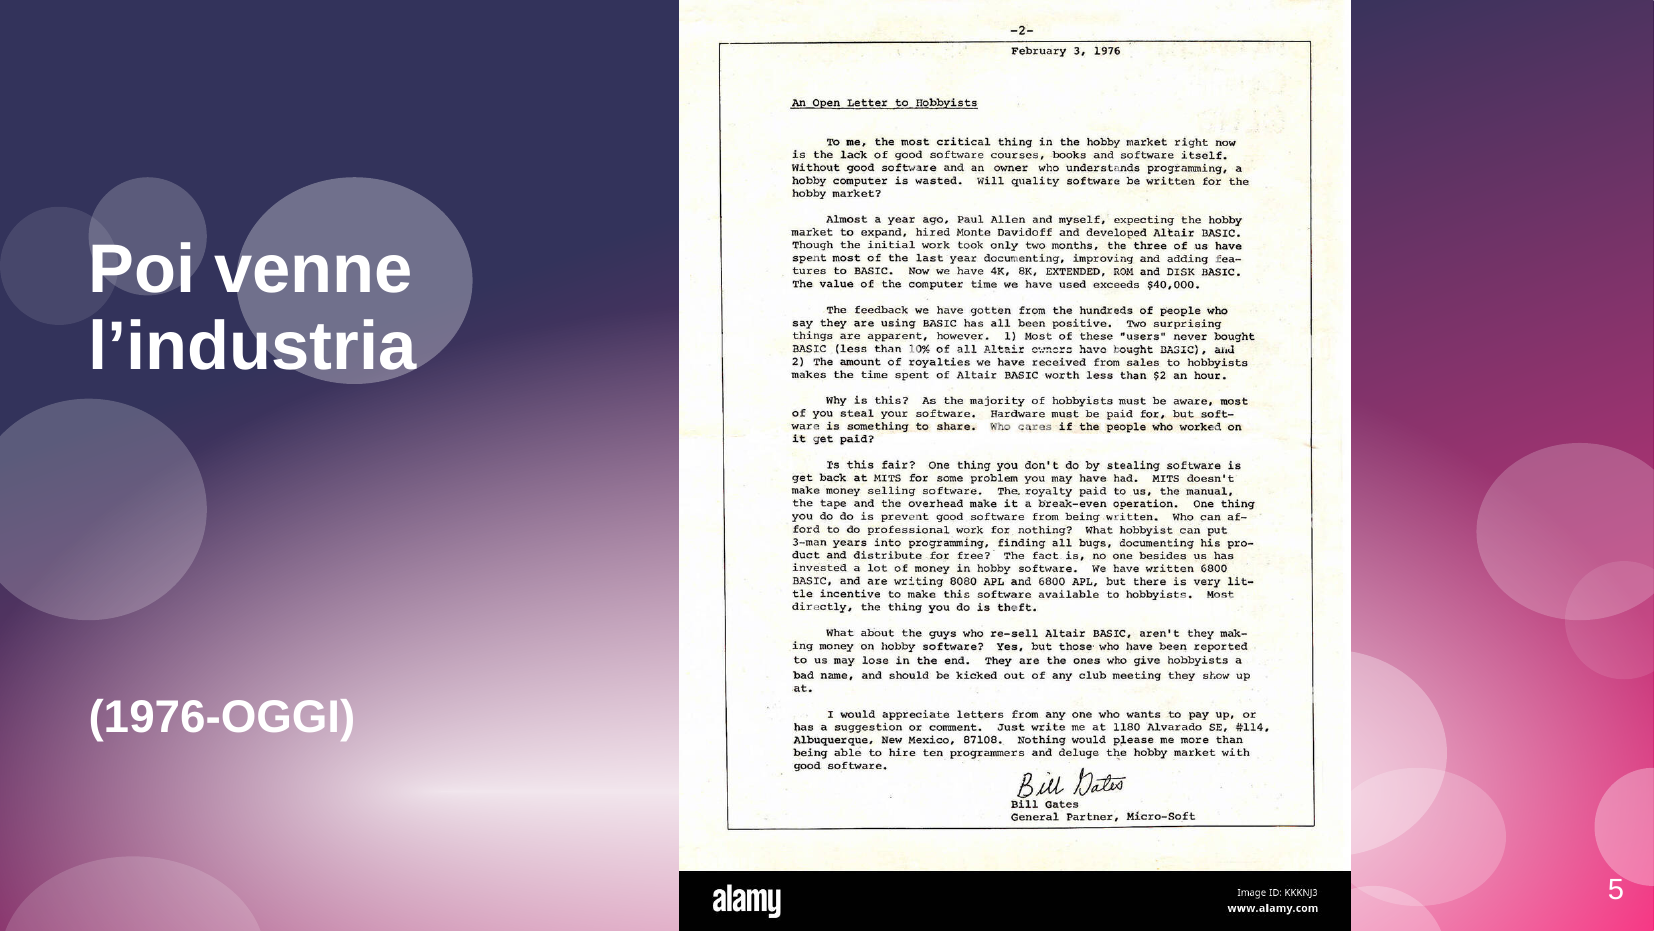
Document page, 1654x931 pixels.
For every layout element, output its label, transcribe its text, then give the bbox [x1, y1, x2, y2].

title Poi venne l’industria (1976-OGGI) [88, 230, 651, 743]
picture [679, 0, 1351, 931]
